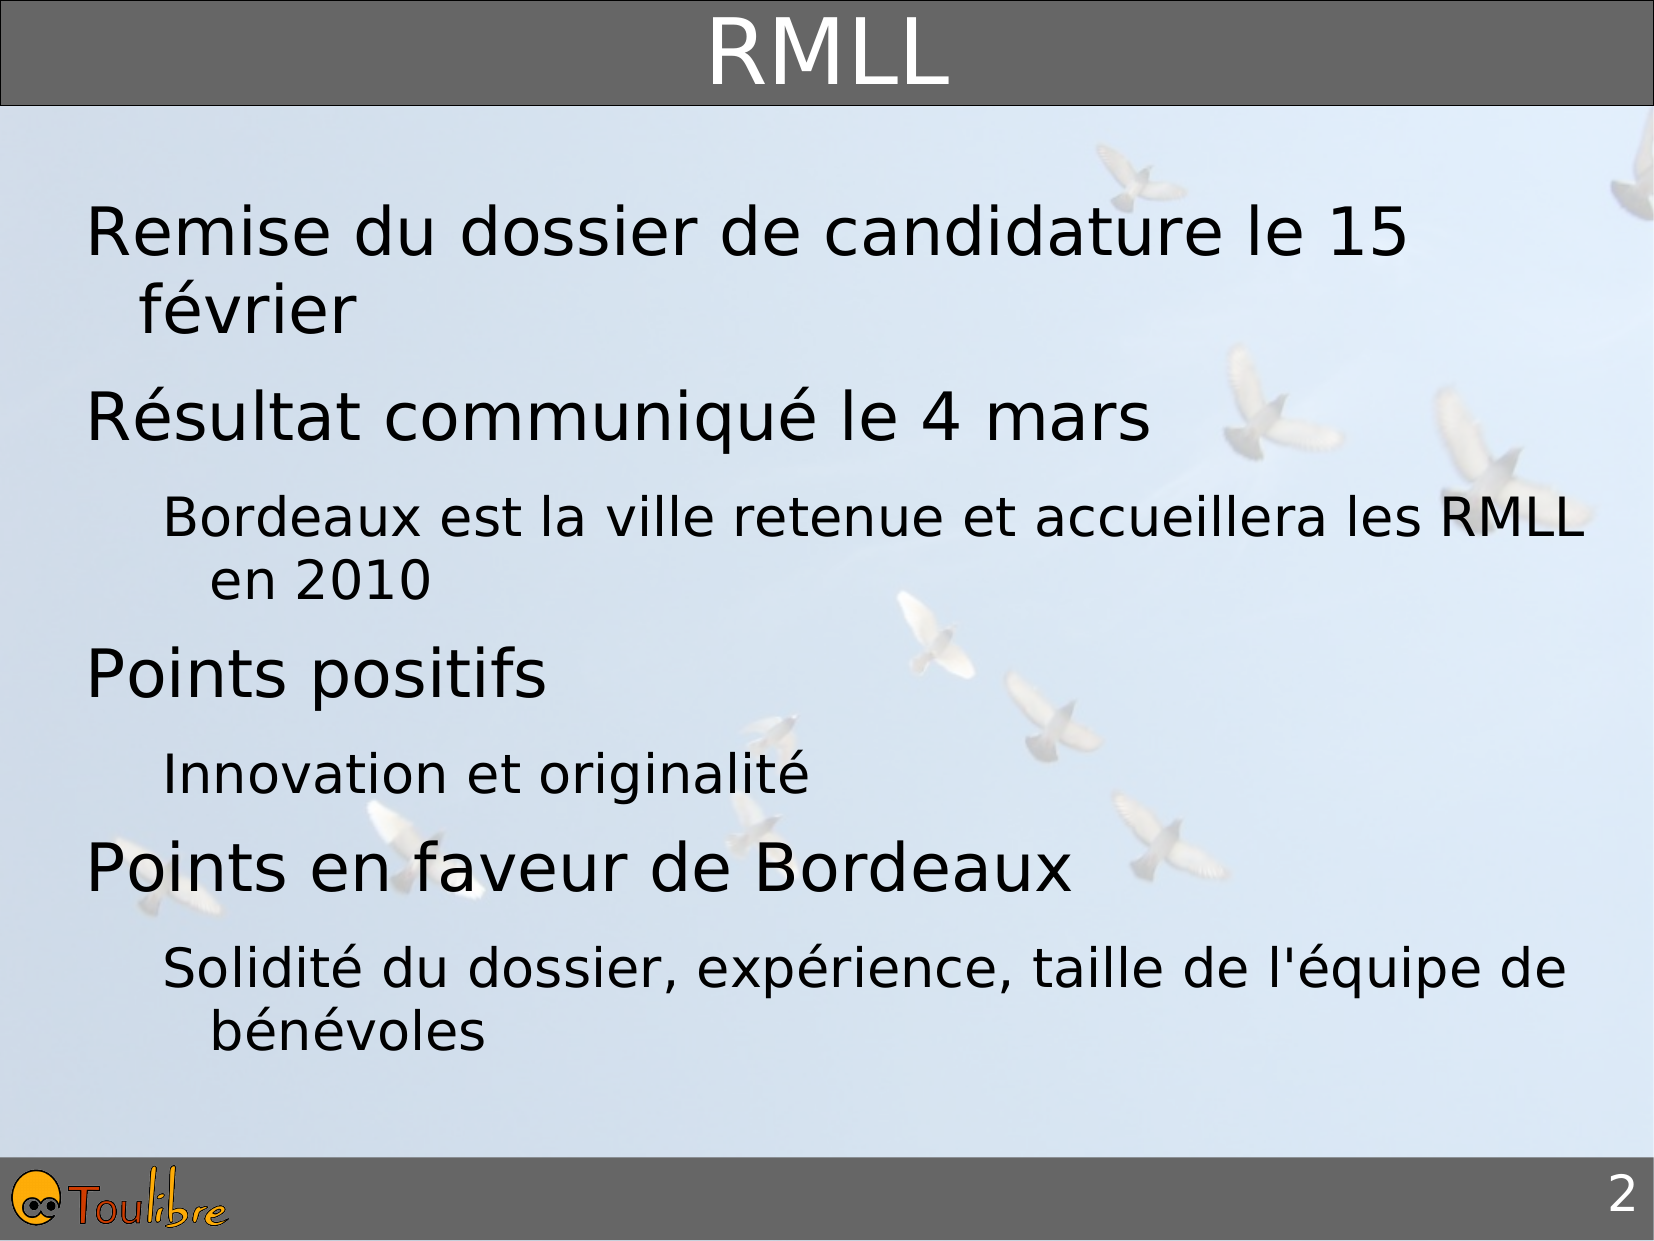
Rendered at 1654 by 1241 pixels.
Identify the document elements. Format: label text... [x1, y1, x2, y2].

title RMLL [0, 0, 1654, 107]
list Remise du dossier de candidature le 15 février Résultat communiqué le 4 mars Bordeaux est la ville retenue et accueillera les RMLL en 2010 Points positifs Innovation et originalité Points en faveur de Bordeaux Solidité du dossier, expérience, taille de l'équipe de bénévoles [68, 193, 1613, 1083]
picture [11, 1165, 229, 1228]
